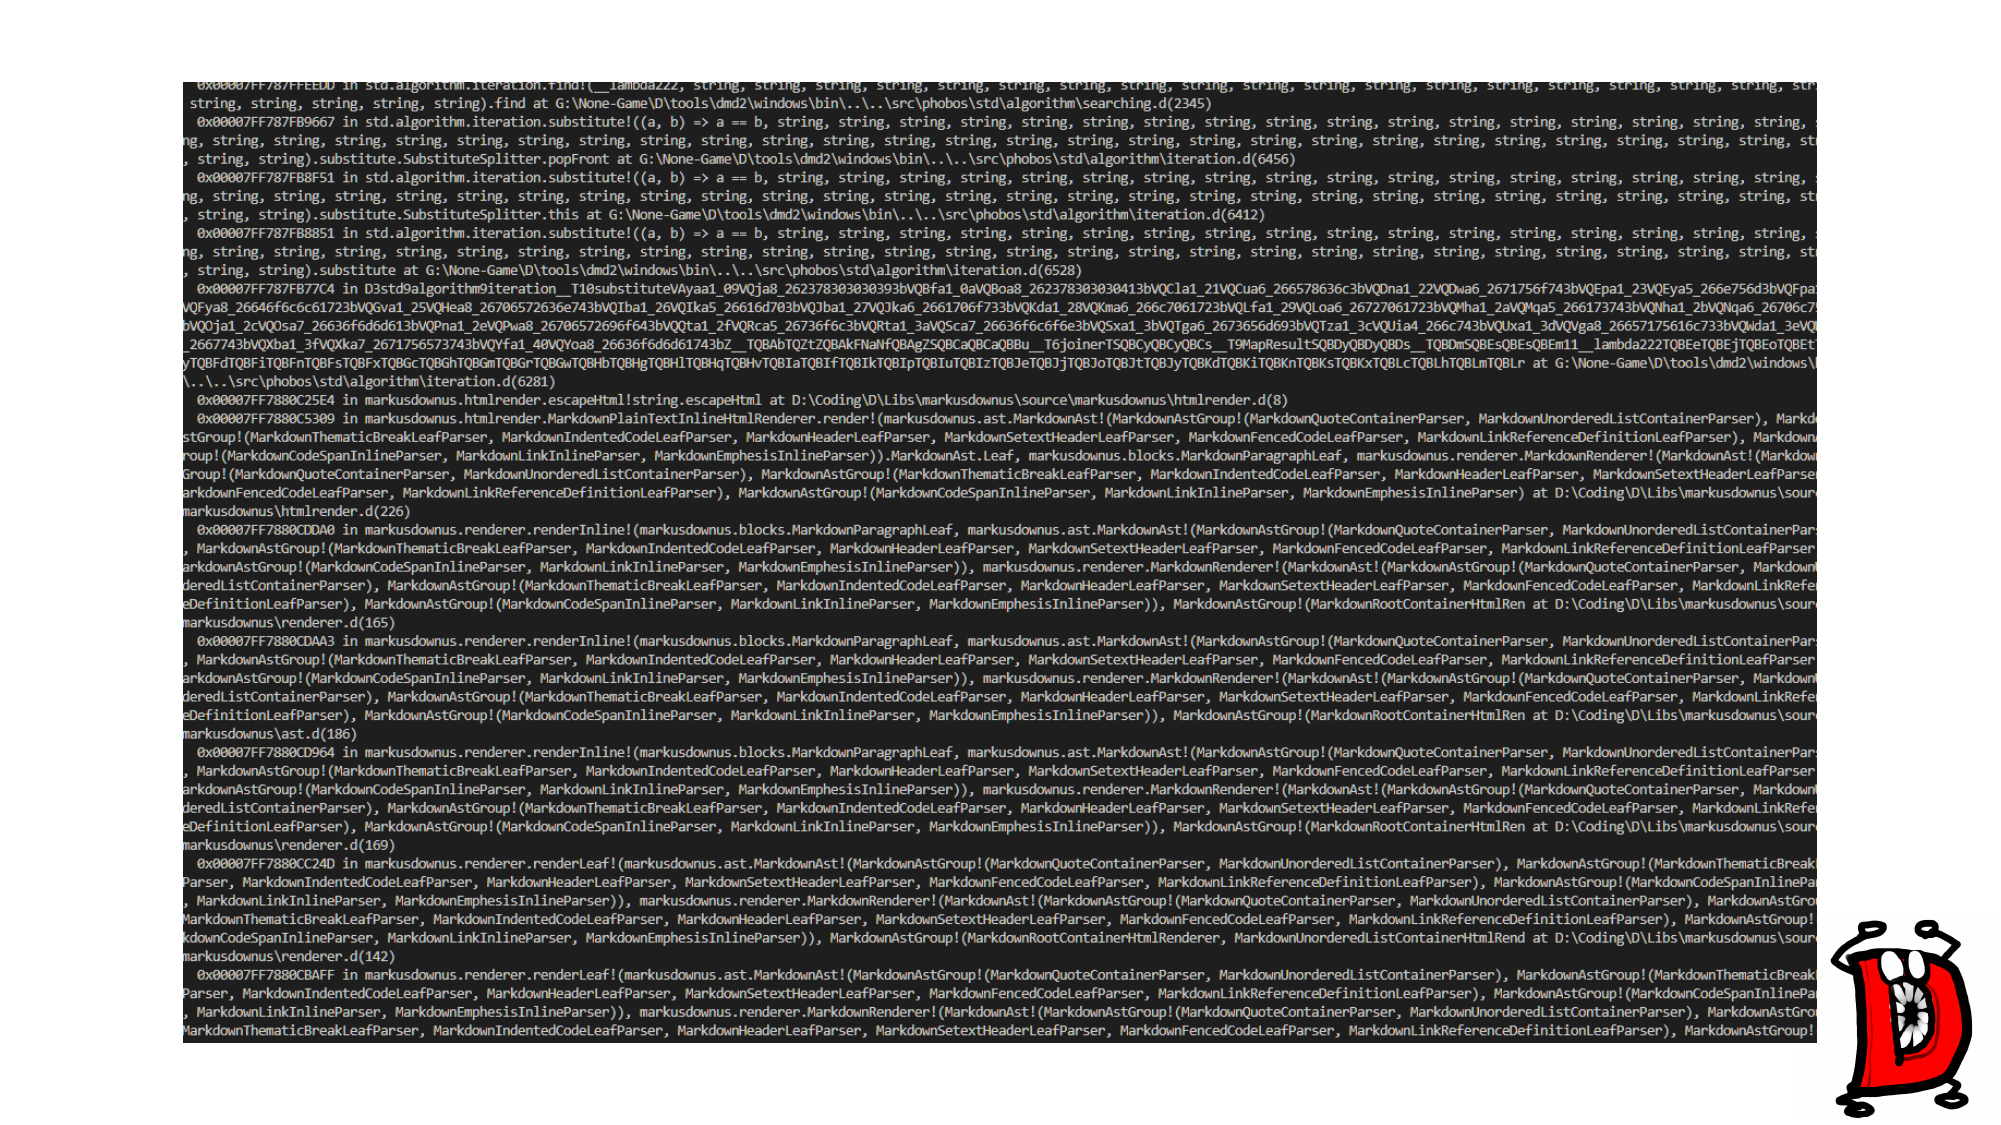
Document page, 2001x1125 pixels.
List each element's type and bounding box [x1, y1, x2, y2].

picture [183, 82, 2000, 1119]
